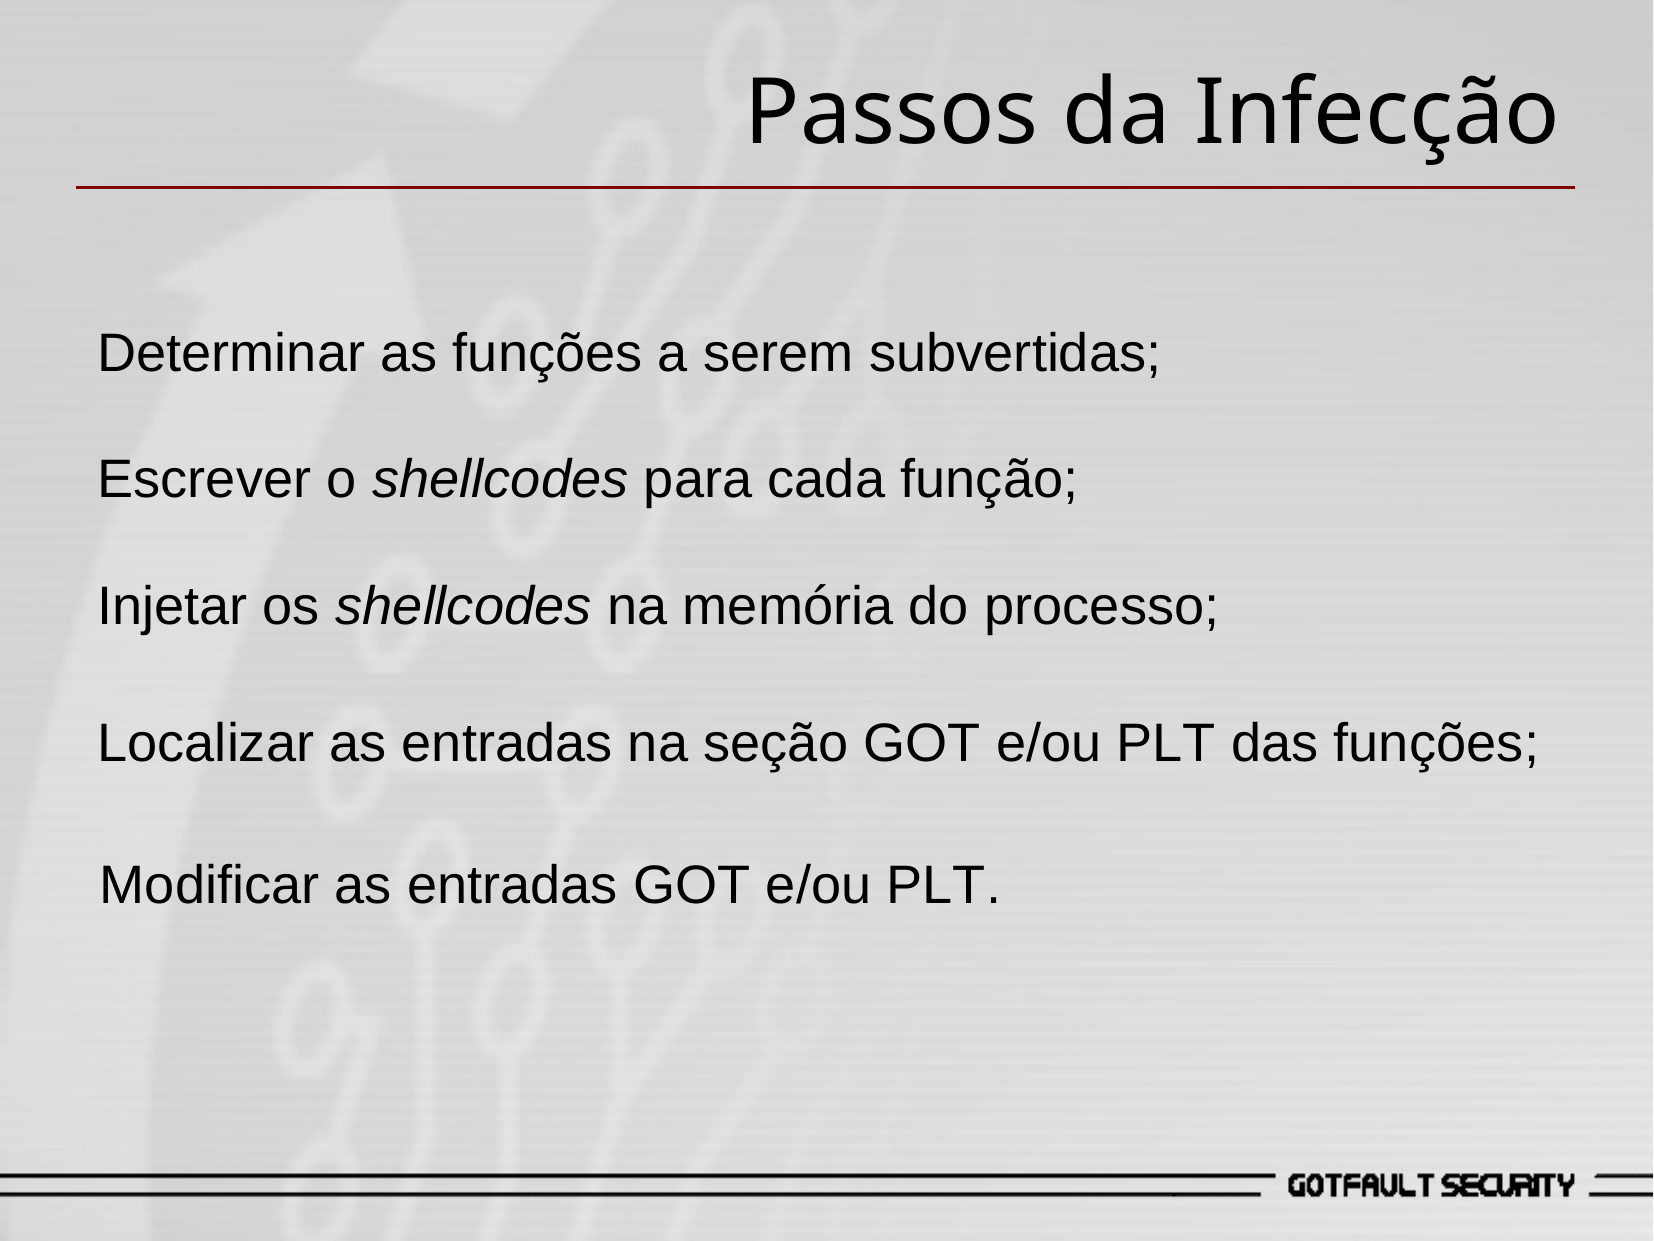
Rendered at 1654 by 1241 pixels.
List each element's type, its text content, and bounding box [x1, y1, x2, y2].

text_box Passos da Infecção [75, 37, 1576, 196]
text_box Escrever o shellcodes para cada função; [67, 441, 1488, 525]
text_box Determinar as funções a serem subvertidas; [67, 315, 1360, 398]
text_box Localizar as entradas na seção GOT e/ou PLT das funções; [67, 705, 1653, 788]
text_box Modificar as entradas GOT e/ou PLT. [70, 847, 1143, 930]
text_box Injetar os shellcodes na memória do processo; [67, 568, 1540, 653]
picture [0, 0, 1654, 1241]
